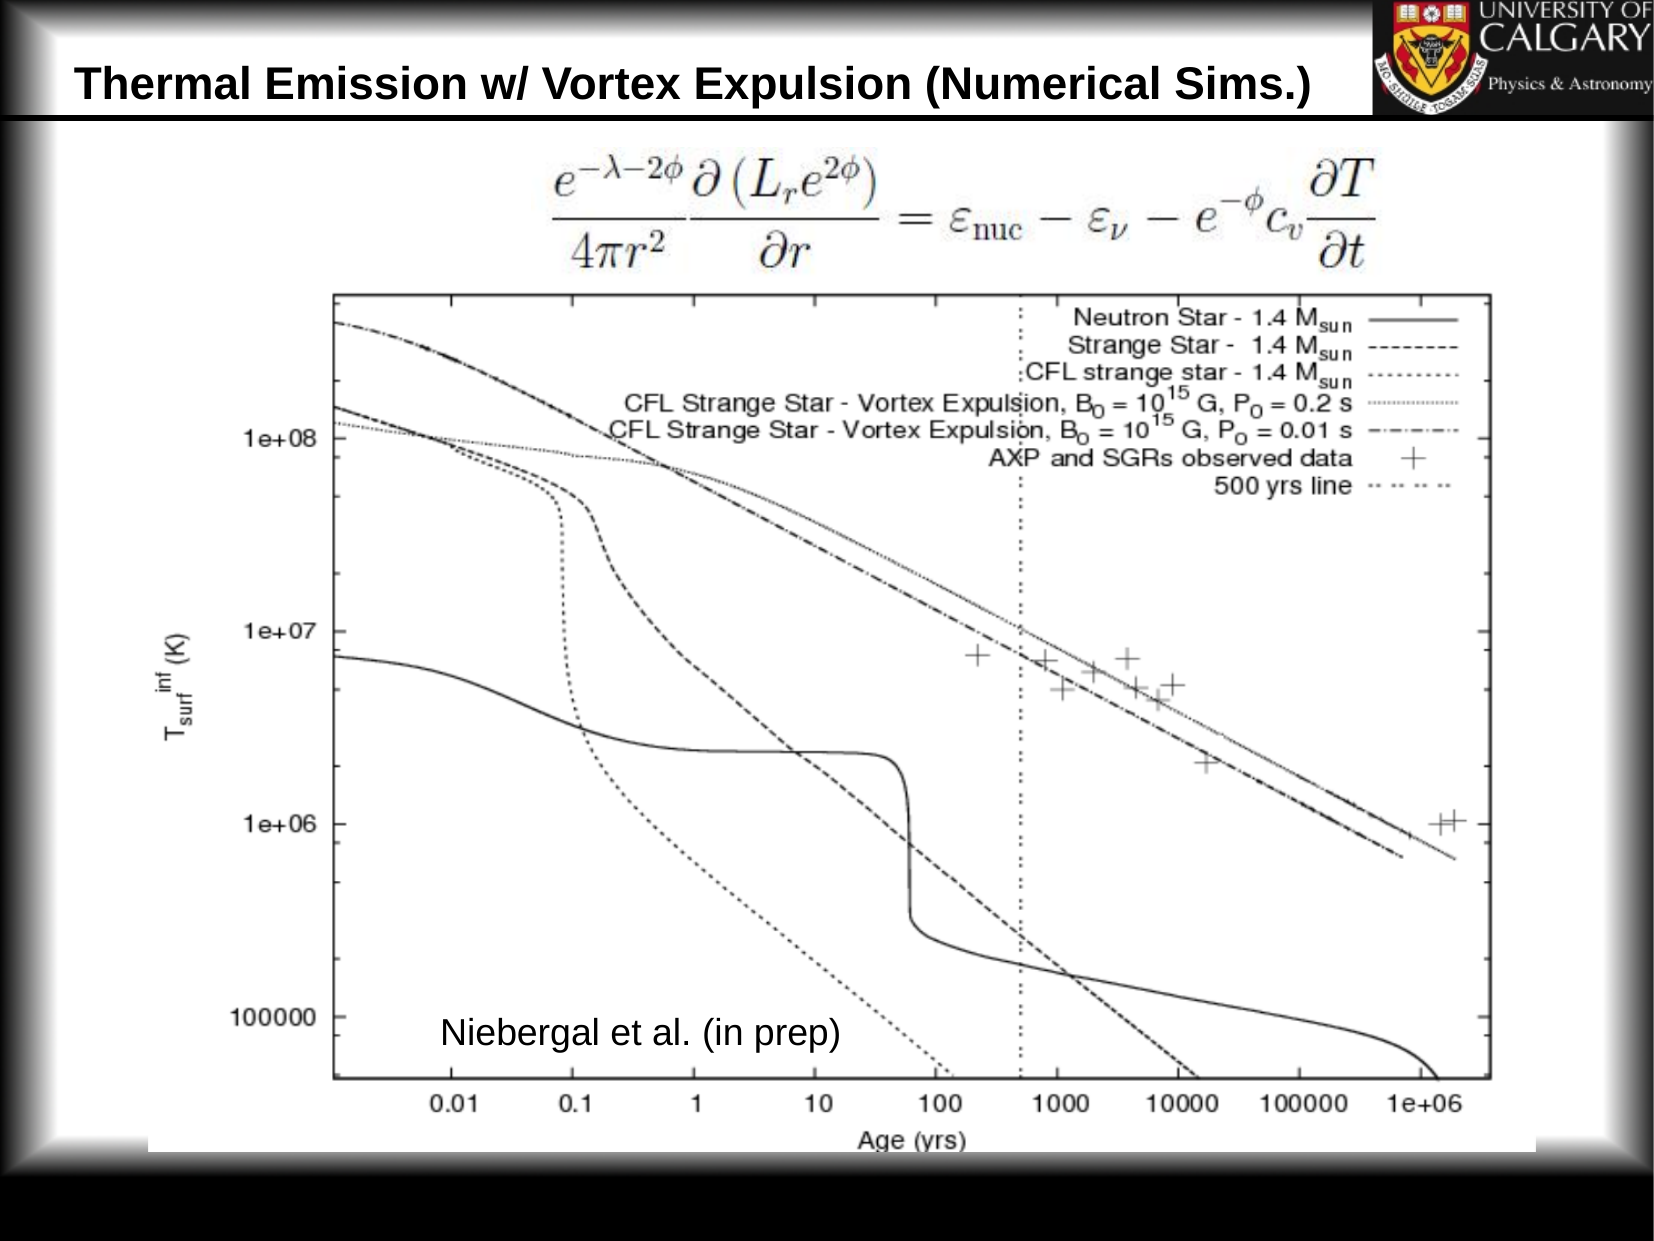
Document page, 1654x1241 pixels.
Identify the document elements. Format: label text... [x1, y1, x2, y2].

text_box Thermal Emission w/ Vortex Expulsion (Numerical Sims.) [59, 51, 1328, 118]
picture [0, 121, 1654, 1241]
text_box Niebergal et al. (in prep) [425, 1003, 857, 1061]
picture [0, 0, 1654, 115]
